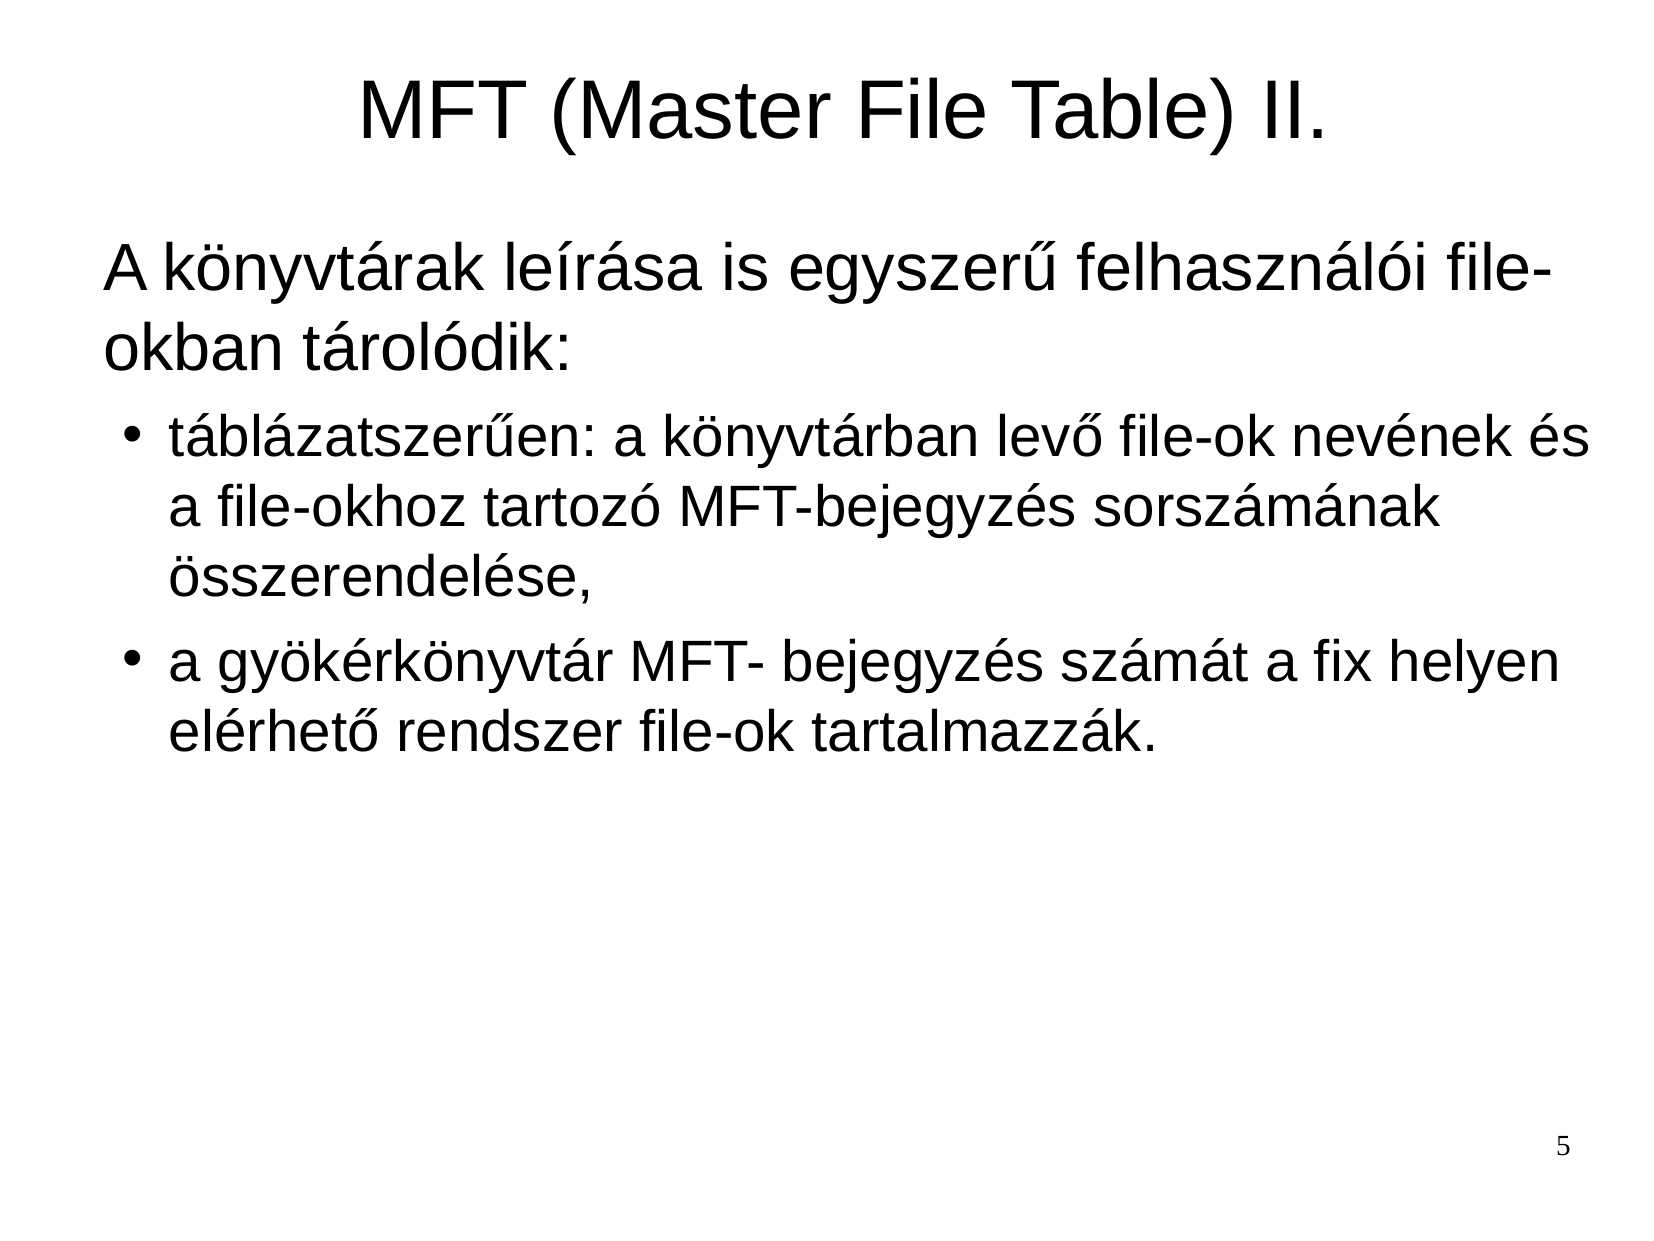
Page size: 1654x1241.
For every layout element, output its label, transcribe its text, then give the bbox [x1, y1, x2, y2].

title MFT (Master File Table) II. [123, 20, 1530, 191]
list A könyvtárak leírása is egyszerű felhasználói file-okban tárolódik: táblázatszerűen: a könyvtárban levő file-ok nevének és a file-okhoz tartozó MFT-bejegyzés sorszámának összerendelése, a gyökérkönyvtár MFT- bejegyzés számát a fix helyen elérhető rendszer file-ok tartalmazzák. [32, 216, 1609, 1180]
